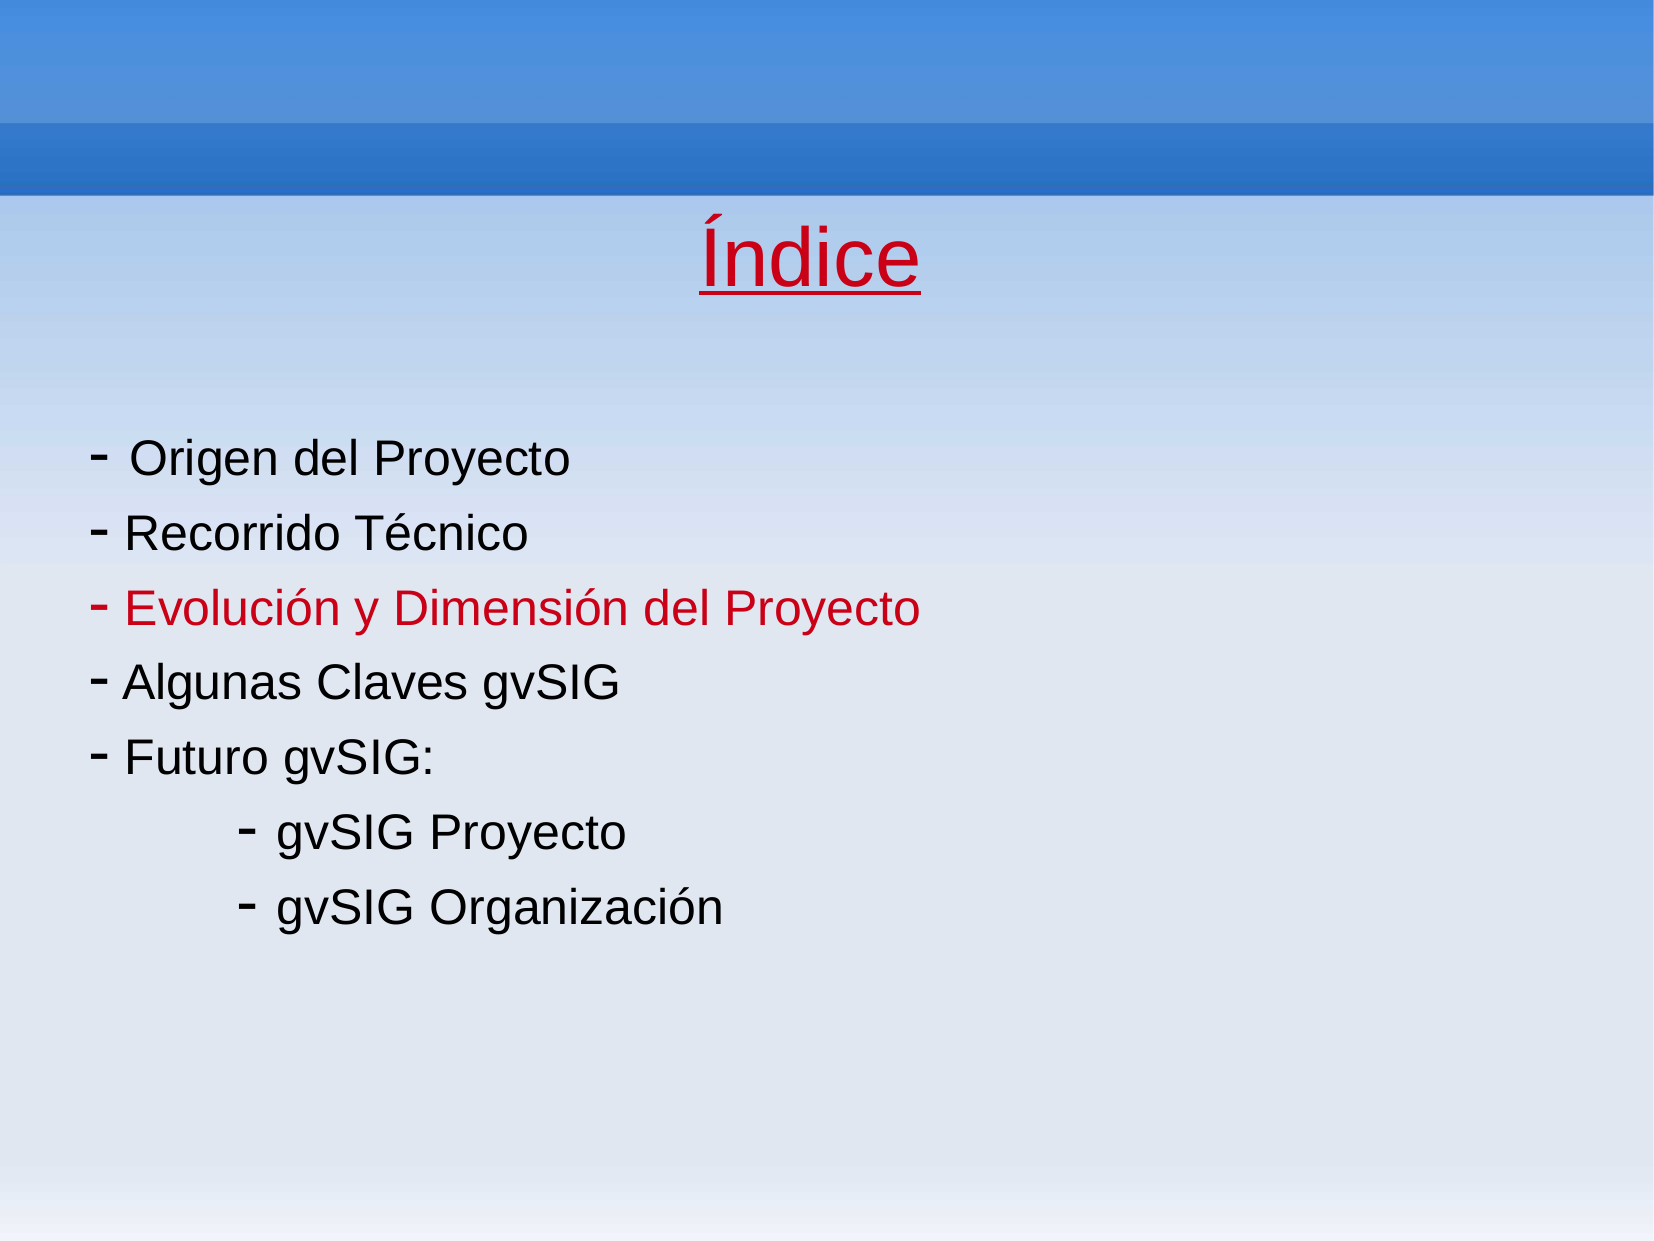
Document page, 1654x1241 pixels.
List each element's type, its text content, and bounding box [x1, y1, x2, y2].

text_box Índice - Origen del Proyecto - Recorrido Técnico - Evolución y Dimensión del Proyecto - Algunas Claves gvSIG - Futuro gvSIG: - gvSIG Proyecto - gvSIG Organización [0, 147, 1625, 1211]
picture [0, 0, 1654, 1241]
